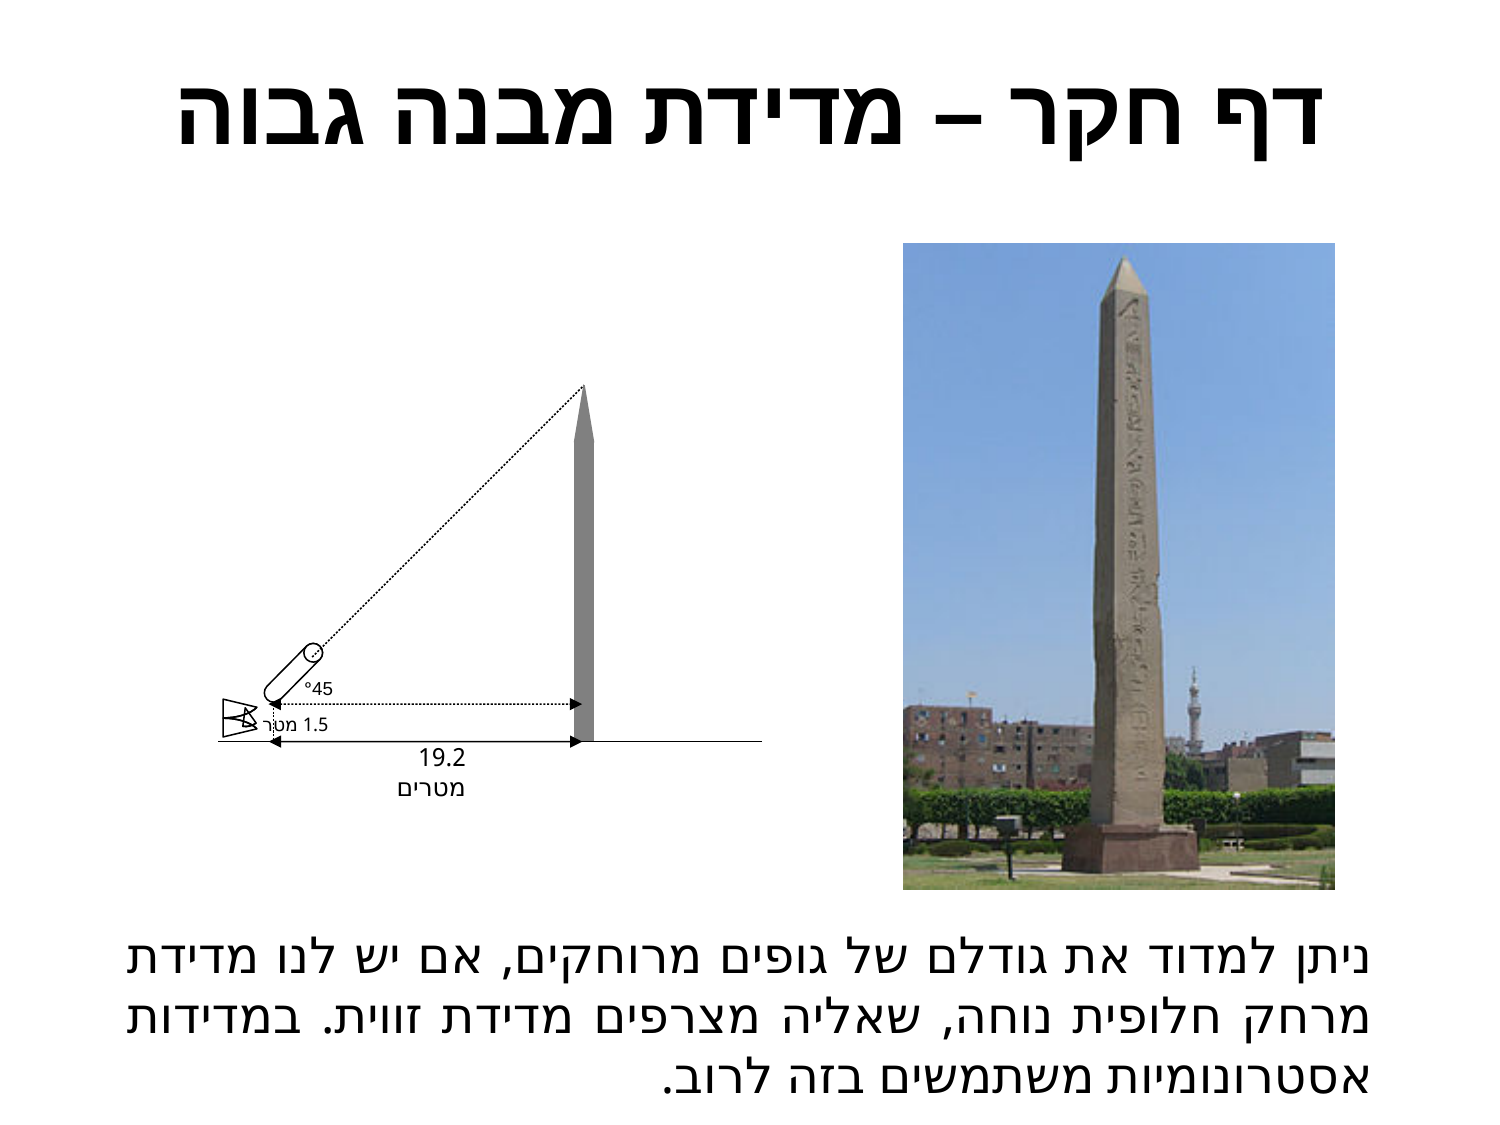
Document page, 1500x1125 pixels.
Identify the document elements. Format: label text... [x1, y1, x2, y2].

list [75, 231, 1425, 1106]
title דף חקר – מדידת מבנה גבוה [75, 45, 1425, 231]
text_box ניתן למדוד את גודלם של גופים מרוחקים, אם יש לנו מדידת מרחק חלופית נוחה, שאליה מצרפים מדידת זווית. במדידות אסטרונומיות משתמשים בזה לרוב. [112, 915, 1388, 1112]
picture [903, 243, 1335, 890]
text_box º45 [273, 669, 349, 707]
text_box 19.2 מטרים [331, 733, 482, 790]
text_box [284, 646, 320, 669]
text_box [574, 385, 594, 741]
text_box 1.5 מטר [230, 705, 344, 744]
text_box [264, 680, 273, 702]
